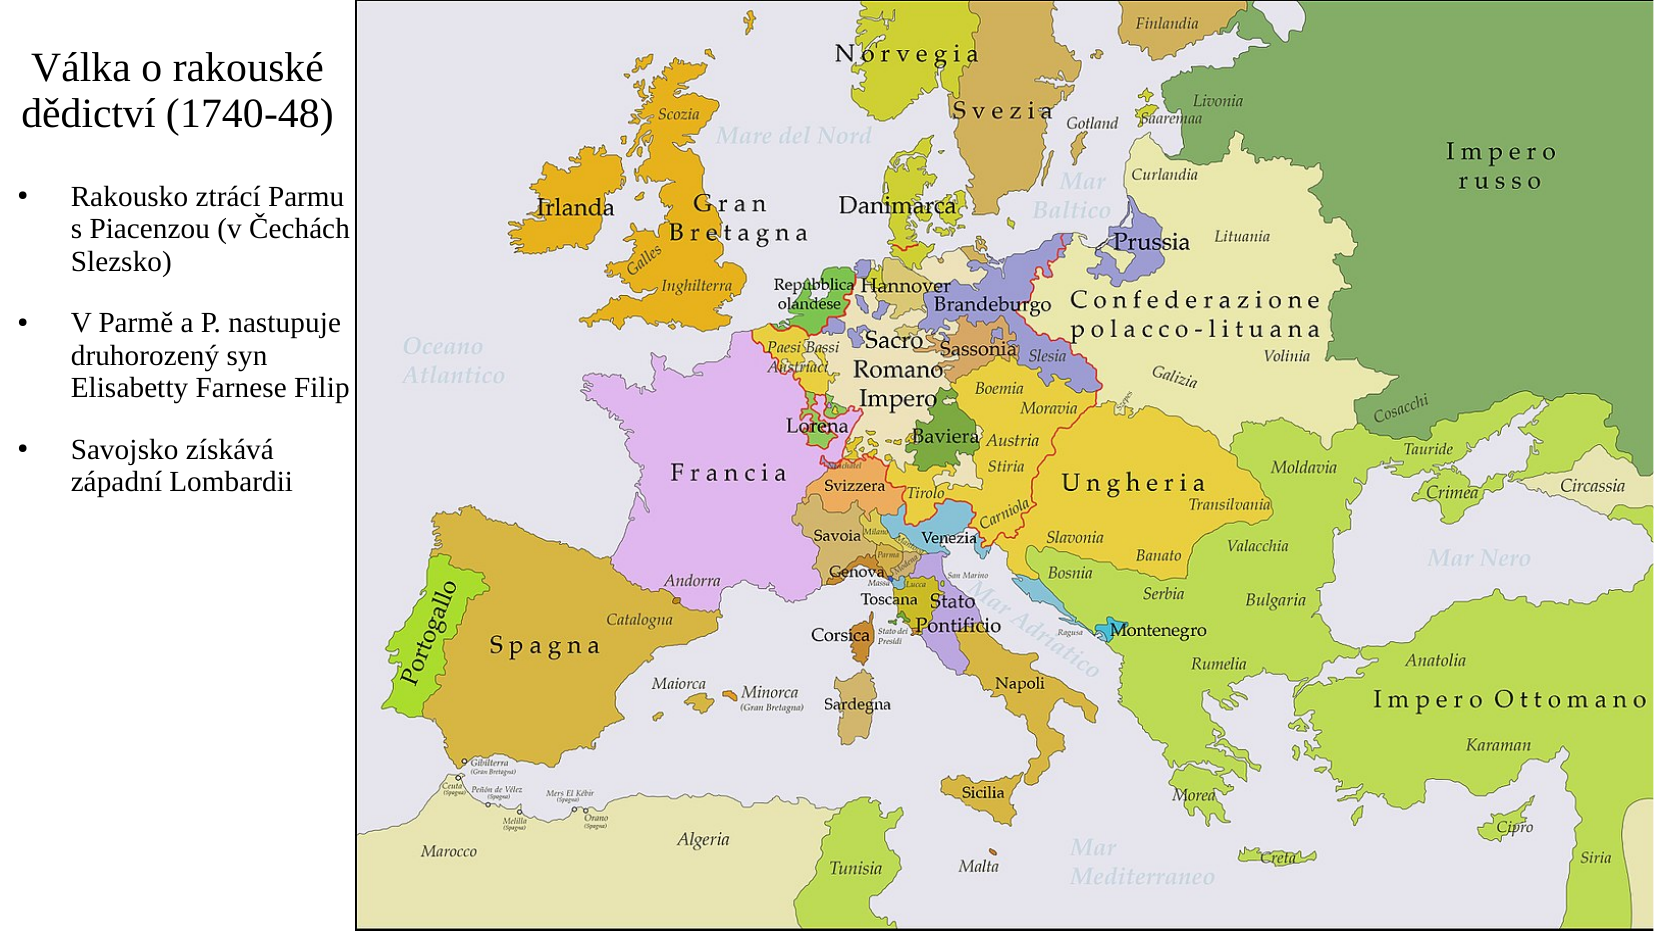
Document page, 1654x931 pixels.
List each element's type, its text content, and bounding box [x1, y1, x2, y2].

picture [355, 0, 1654, 931]
title Válka o rakouské dědictví (1740-48) [0, 15, 355, 166]
list Rakousko ztrácí Parmu s Piacenzou (v Čechách Slezsko) V Parmě a P. nastupuje druhorozený syn Elisabetty Farnese Filip Savojsko získává západní Lombardii [0, 180, 355, 931]
